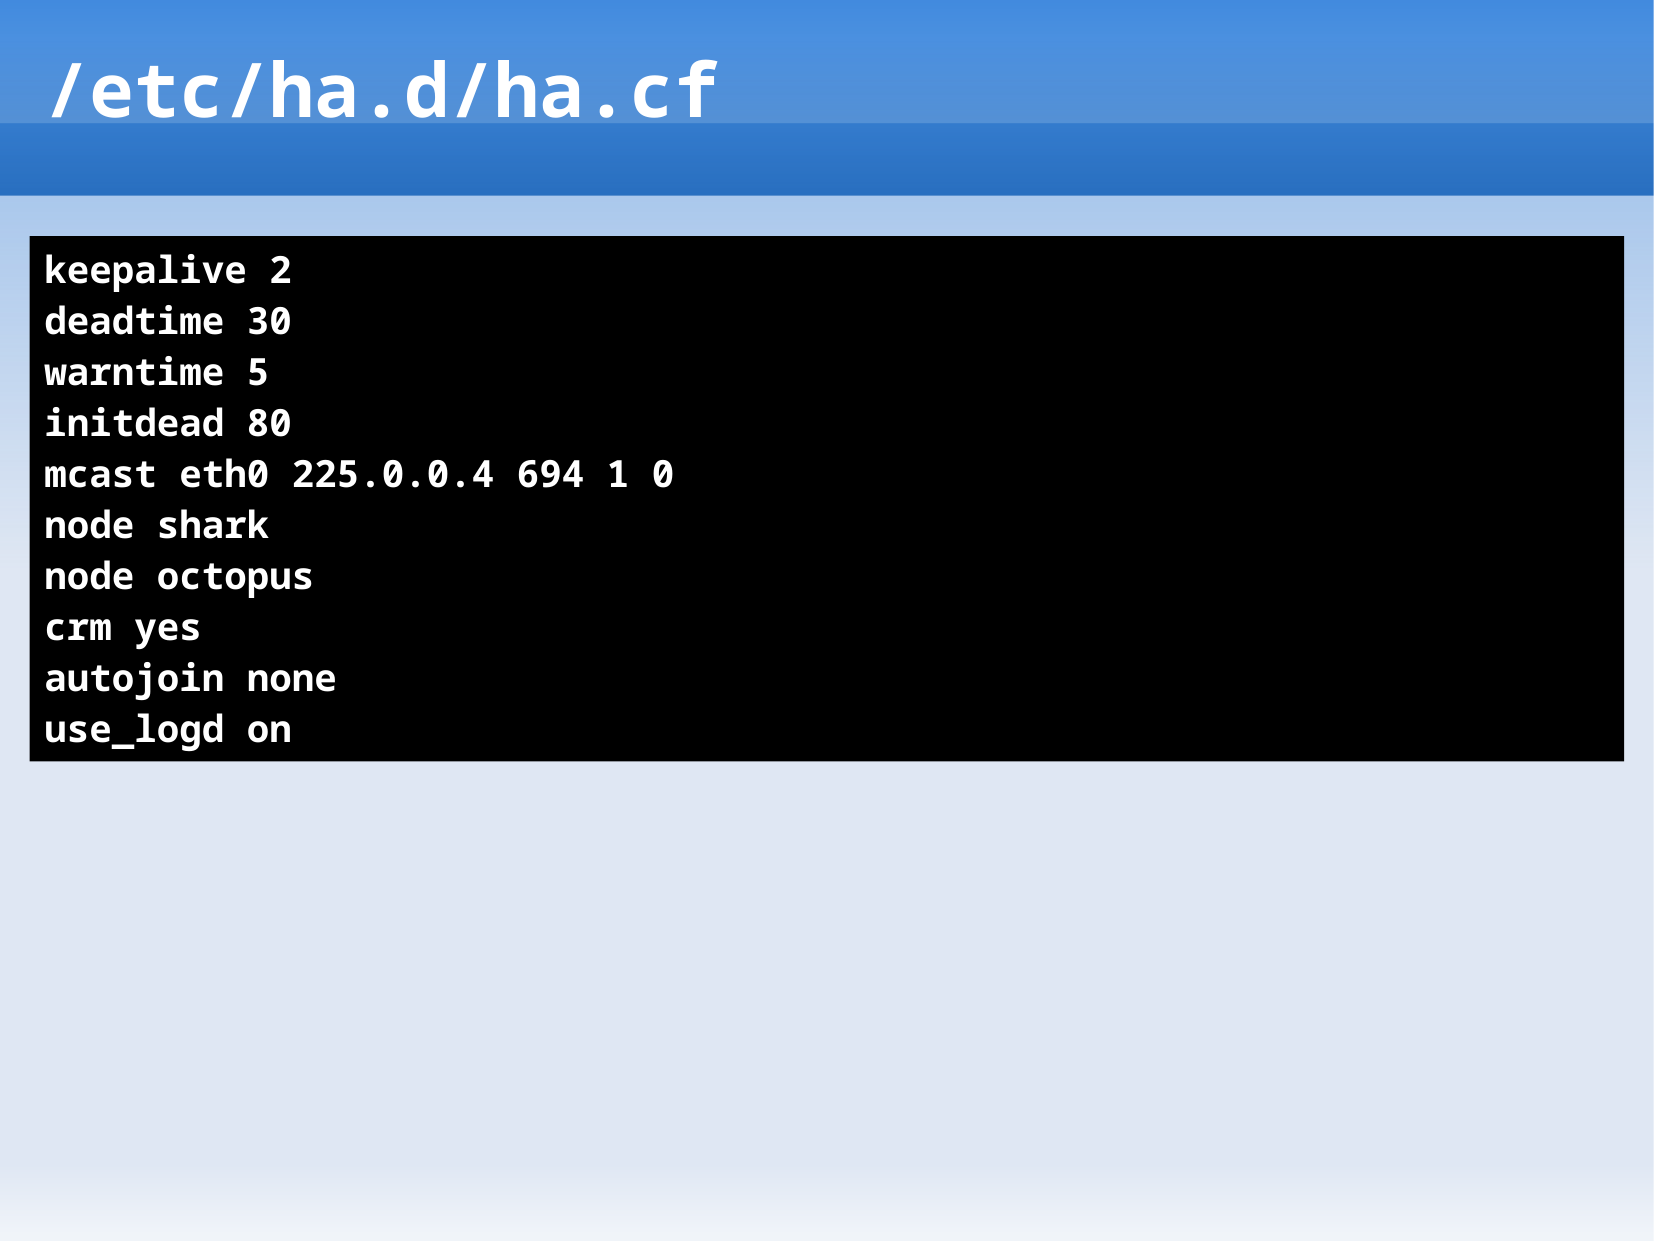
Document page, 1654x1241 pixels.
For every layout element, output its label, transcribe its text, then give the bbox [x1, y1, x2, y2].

picture [0, 0, 1654, 1241]
text_box keepalive 2 deadtime 30 warntime 5 initdead 80 mcast eth0 225.0.0.4 694 1 0 node shark node octopus crm yes autojoin none use_logd on [29, 236, 1625, 627]
text_box [47, 235, 1654, 307]
text_box /etc/ha.d/ha.cf [29, 29, 1625, 120]
